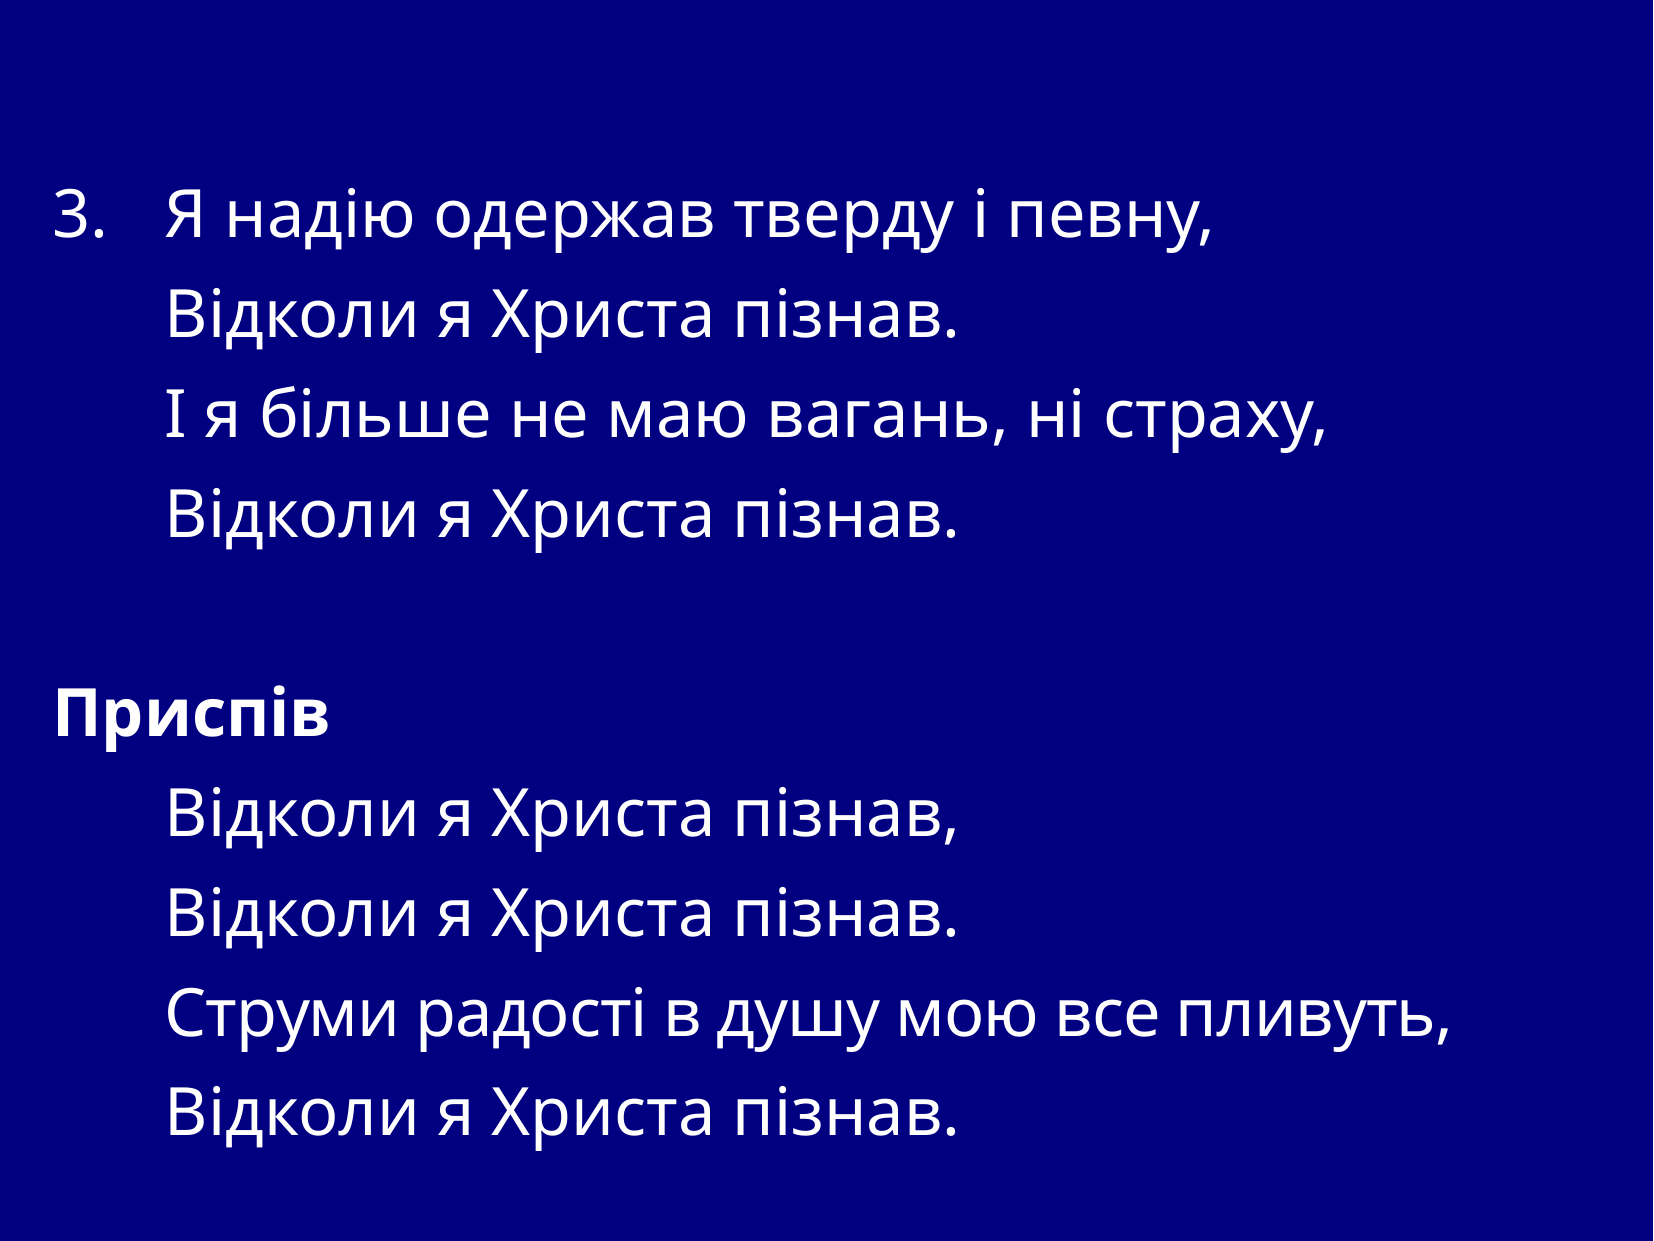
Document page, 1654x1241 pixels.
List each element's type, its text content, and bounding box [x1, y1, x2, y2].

text_box 3. Я надію одержав тверду і певну, Відколи я Христа пізнав. І я більше не маю вагань, ні страху, Відколи я Христа пізнав. Приспів Відколи я Христа пізнав, Відколи я Христа пізнав. Струми радості в душу мою все пливуть, Відколи я Христа пізнав. [37, 150, 1651, 1163]
